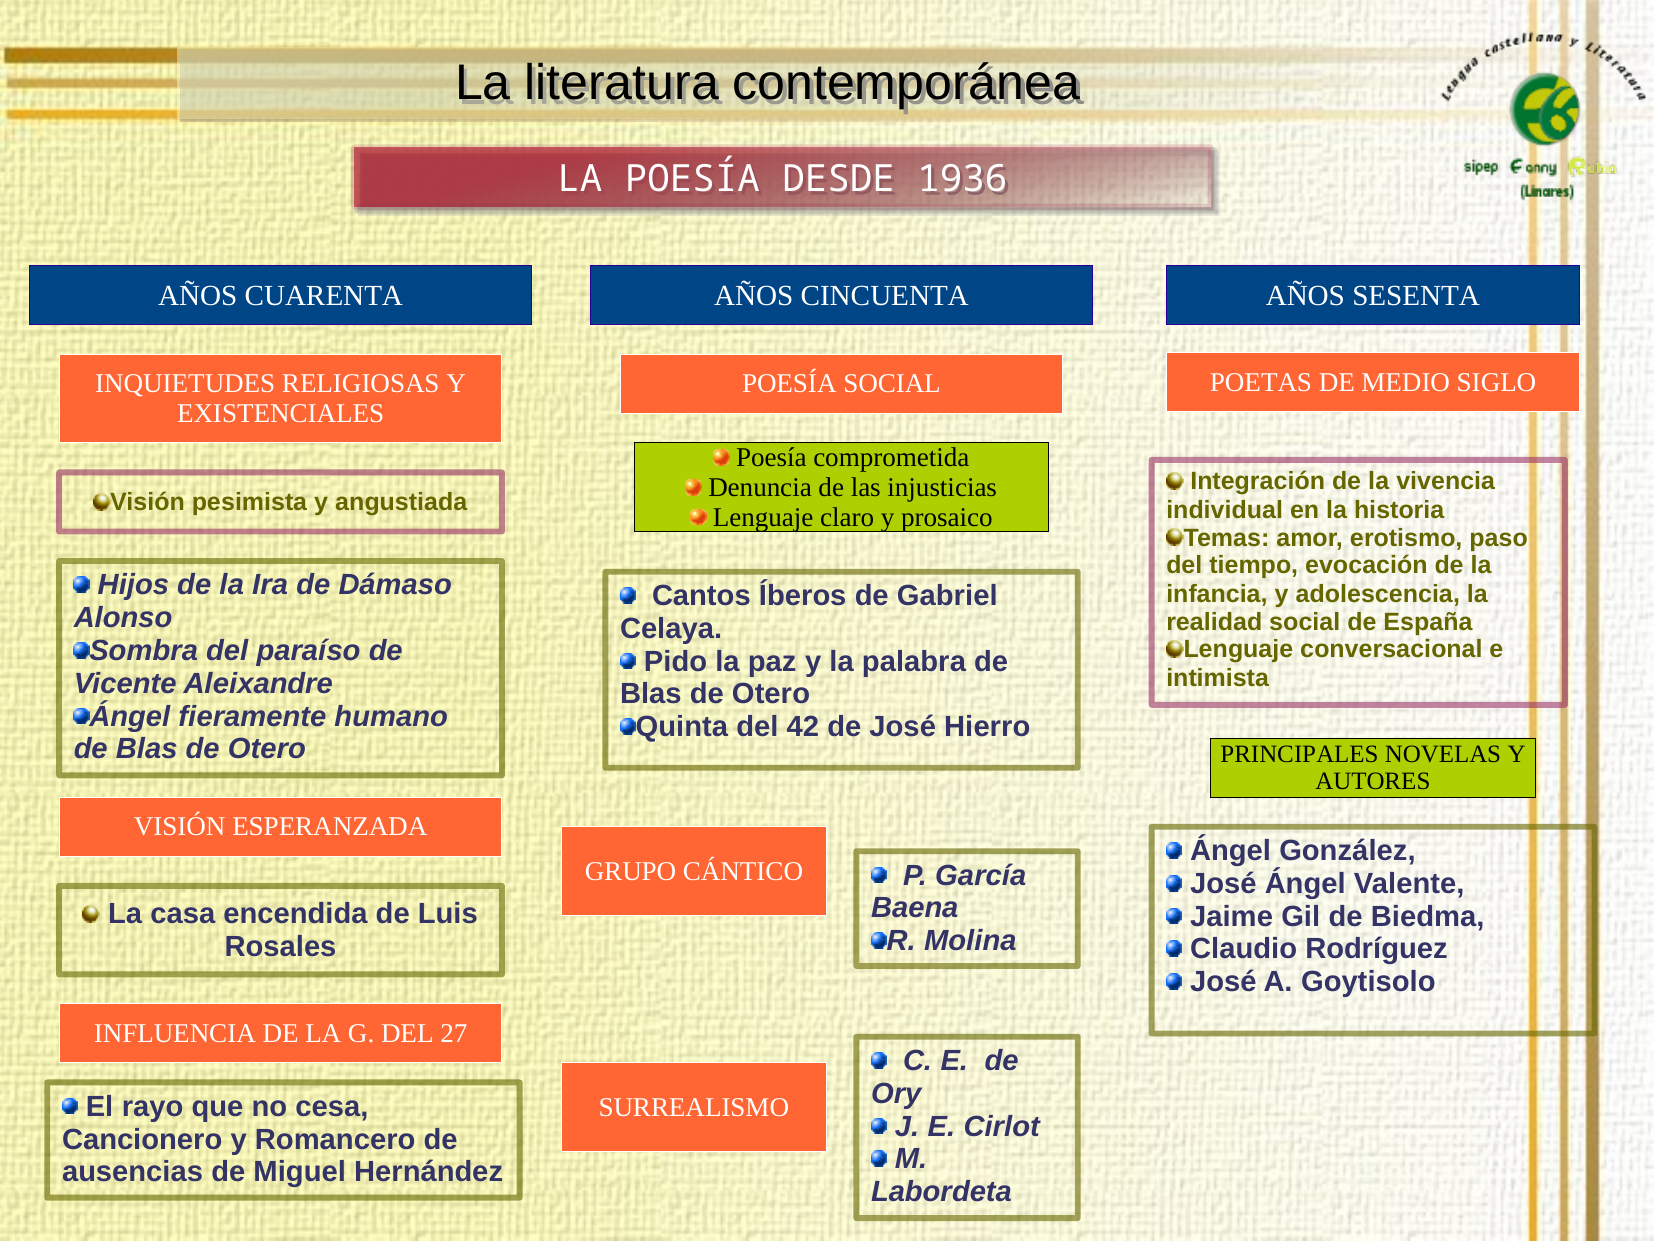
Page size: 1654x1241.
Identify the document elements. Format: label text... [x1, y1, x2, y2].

text_box POETAS DE MEDIO SIGLO [1166, 352, 1580, 412]
text_box INFLUENCIA DE LA G. DEL 27 [59, 1003, 502, 1063]
text_box AÑOS CINCUENTA [590, 265, 1093, 325]
text_box El rayo que no cesa, Cancionero y Romancero de ausencias de Miguel Hernández [47, 1082, 520, 1198]
text_box Integración de la vivencia individual en la historia Temas: amor, erotismo, paso del tiempo, evocación de la infancia, y adolescencia, la realidad social de España Lenguaje conversacional e intimista [1151, 459, 1565, 705]
text_box POESÍA SOCIAL [620, 354, 1063, 414]
text_box C. E. de Ory J. E. Cirlot M. Labordeta [856, 1036, 1078, 1219]
text_box VISIÓN ESPERANZADA [59, 797, 502, 857]
text_box INQUIETUDES RELIGIOSAS Y EXISTENCIALES [59, 354, 502, 443]
text_box GRUPO CÁNTICO [561, 826, 827, 916]
text_box Visión pesimista y angustiada [59, 472, 502, 532]
text_box AÑOS SESENTA [1166, 265, 1580, 325]
text_box La literatura contemporánea [177, 47, 1359, 119]
picture [0, 0, 1654, 1241]
text_box PRINCIPALES NOVELAS Y AUTORES [1210, 738, 1536, 798]
text_box AÑOS CUARENTA [29, 265, 532, 325]
text_box La casa encendida de Luis Rosales [59, 885, 502, 975]
text_box P. García Baena R. Molina [856, 851, 1078, 967]
text_box Ángel González, José Ángel Valente, Jaime Gil de Biedma, Claudio Rodríguez José A. Goytisolo [1151, 826, 1595, 1034]
text_box SURREALISMO [561, 1062, 827, 1152]
text_box Hijos de la Ira de Dámaso Alonso Sombra del paraíso de Vicente Aleixandre Ángel fieramente humano de Blas de Otero [59, 561, 502, 776]
text_box Poesía comprometida Denuncia de las injusticias Lenguaje claro y prosaico [634, 442, 1049, 532]
text_box Cantos Íberos de Gabriel Celaya. Pido la paz y la palabra de Blas de Otero Quinta del 42 de José Hierro [605, 571, 1078, 768]
